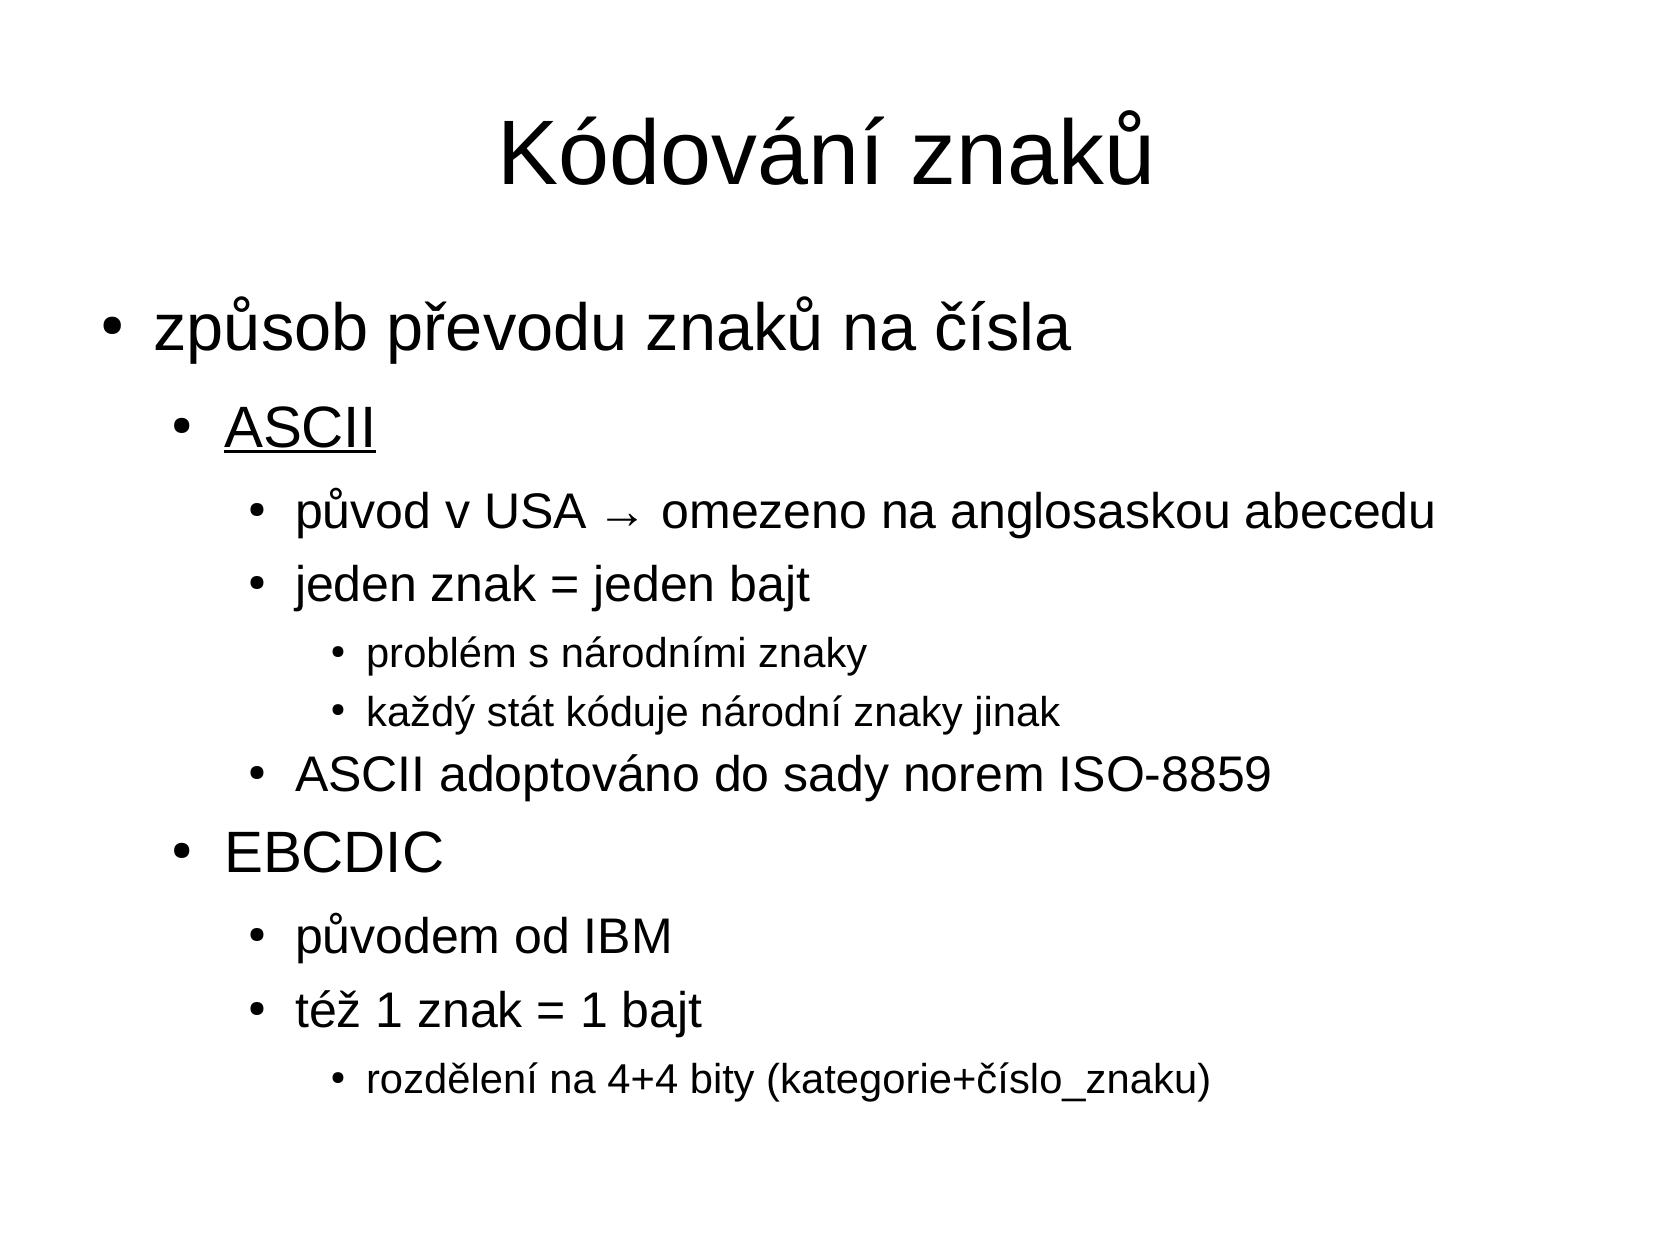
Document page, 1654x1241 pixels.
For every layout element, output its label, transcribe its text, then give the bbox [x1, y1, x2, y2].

title Kódování znaků [82, 49, 1571, 257]
list způsob převodu znaků na čísla ASCII původ v USA → omezeno na anglosaskou abecedu jeden znak = jeden bajt problém s národními znaky každý stát kóduje národní znaky jinak ASCII adoptováno do sady norem ISO-8859 EBCDIC původem od IBM též 1 znak = 1 bajt rozdělení na 4+4 bity (kategorie+číslo_znaku) [82, 290, 1571, 1152]
